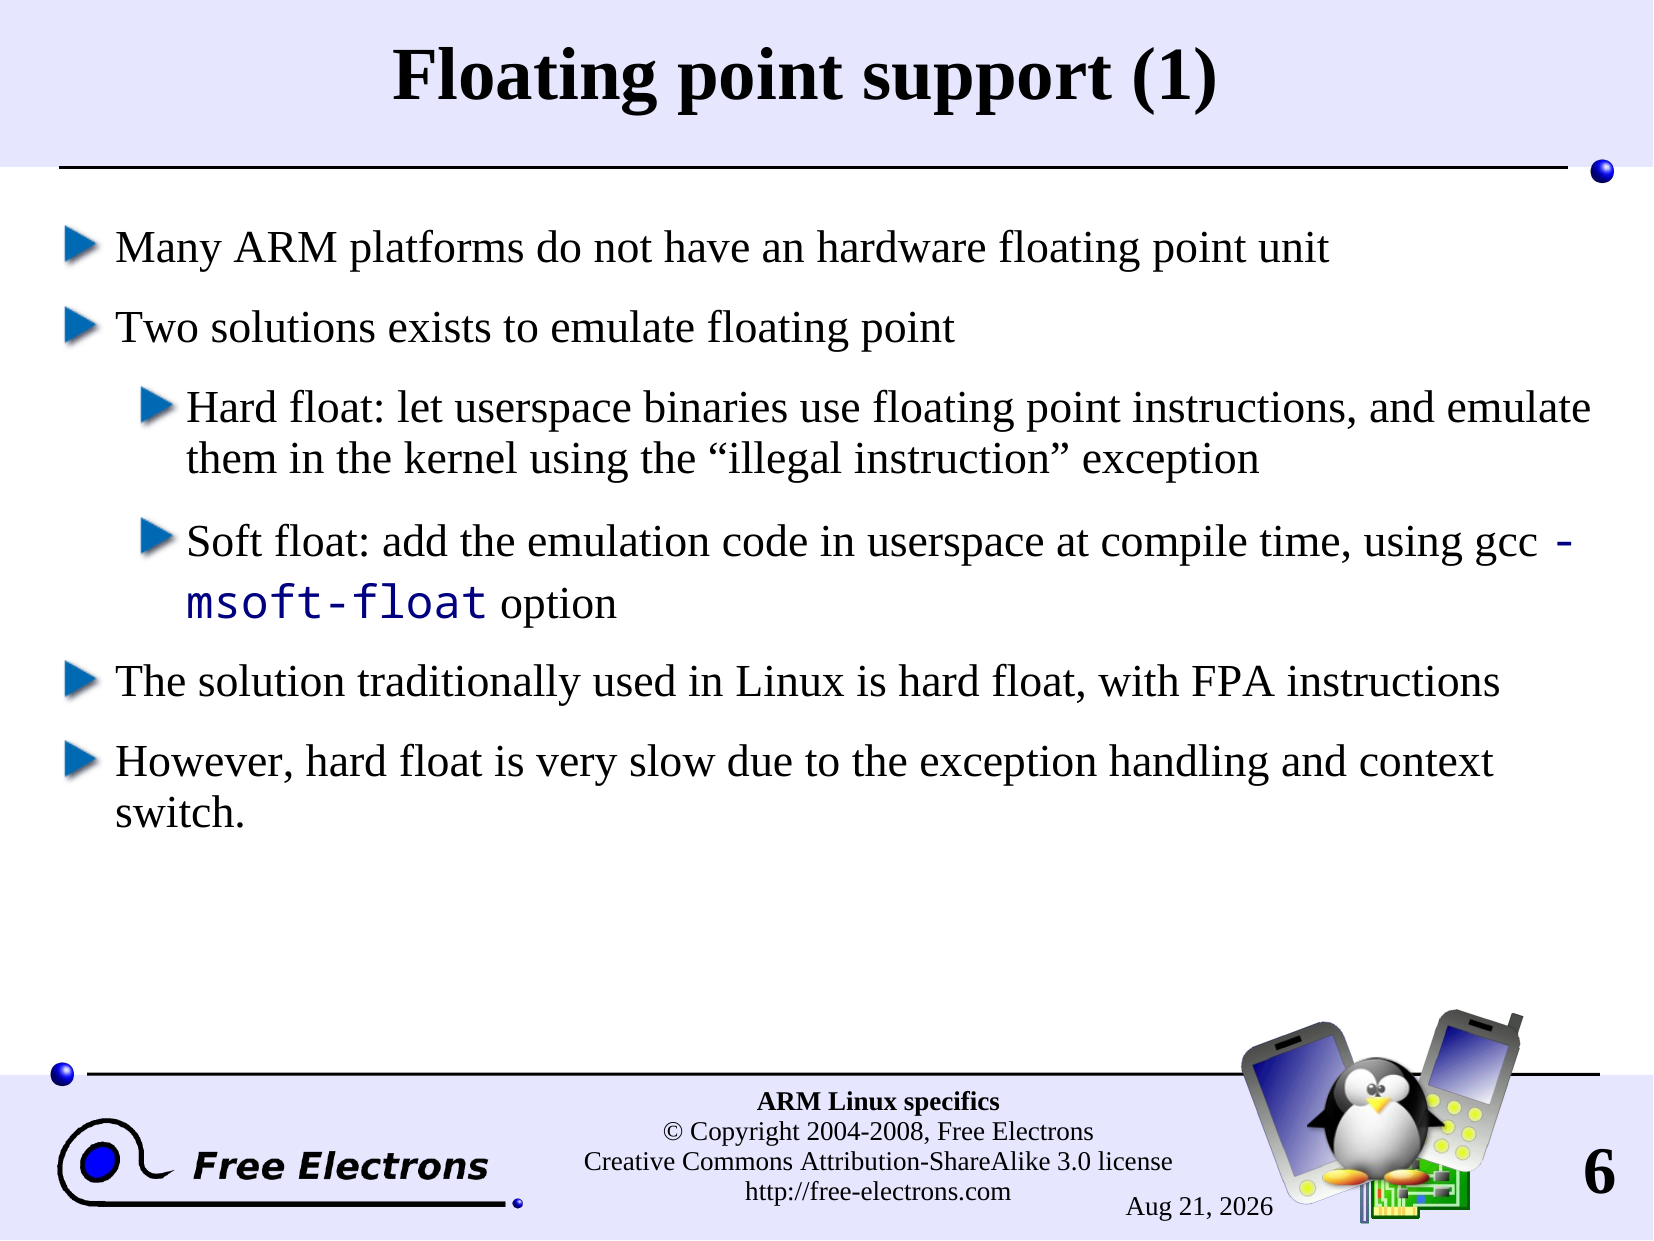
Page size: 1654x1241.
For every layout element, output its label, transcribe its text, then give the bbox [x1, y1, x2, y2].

list Many ARM platforms do not have an hardware floating point unit Two solutions exists to emulate floating point Hard float: let userspace binaries use floating point instructions, and emulate them in the kernel using the “illegal instruction” exception Soft float: add the emulation code in userspace at compile time, using gcc -msoft-float option The solution traditionally used in Linux is hard float, with FPA instructions However, hard float is very slow due to the exception handling and context switch. [44, 221, 1610, 1034]
title Floating point support (1) [60, 25, 1551, 124]
picture [1225, 1034, 1532, 1241]
picture [50, 1107, 527, 1216]
